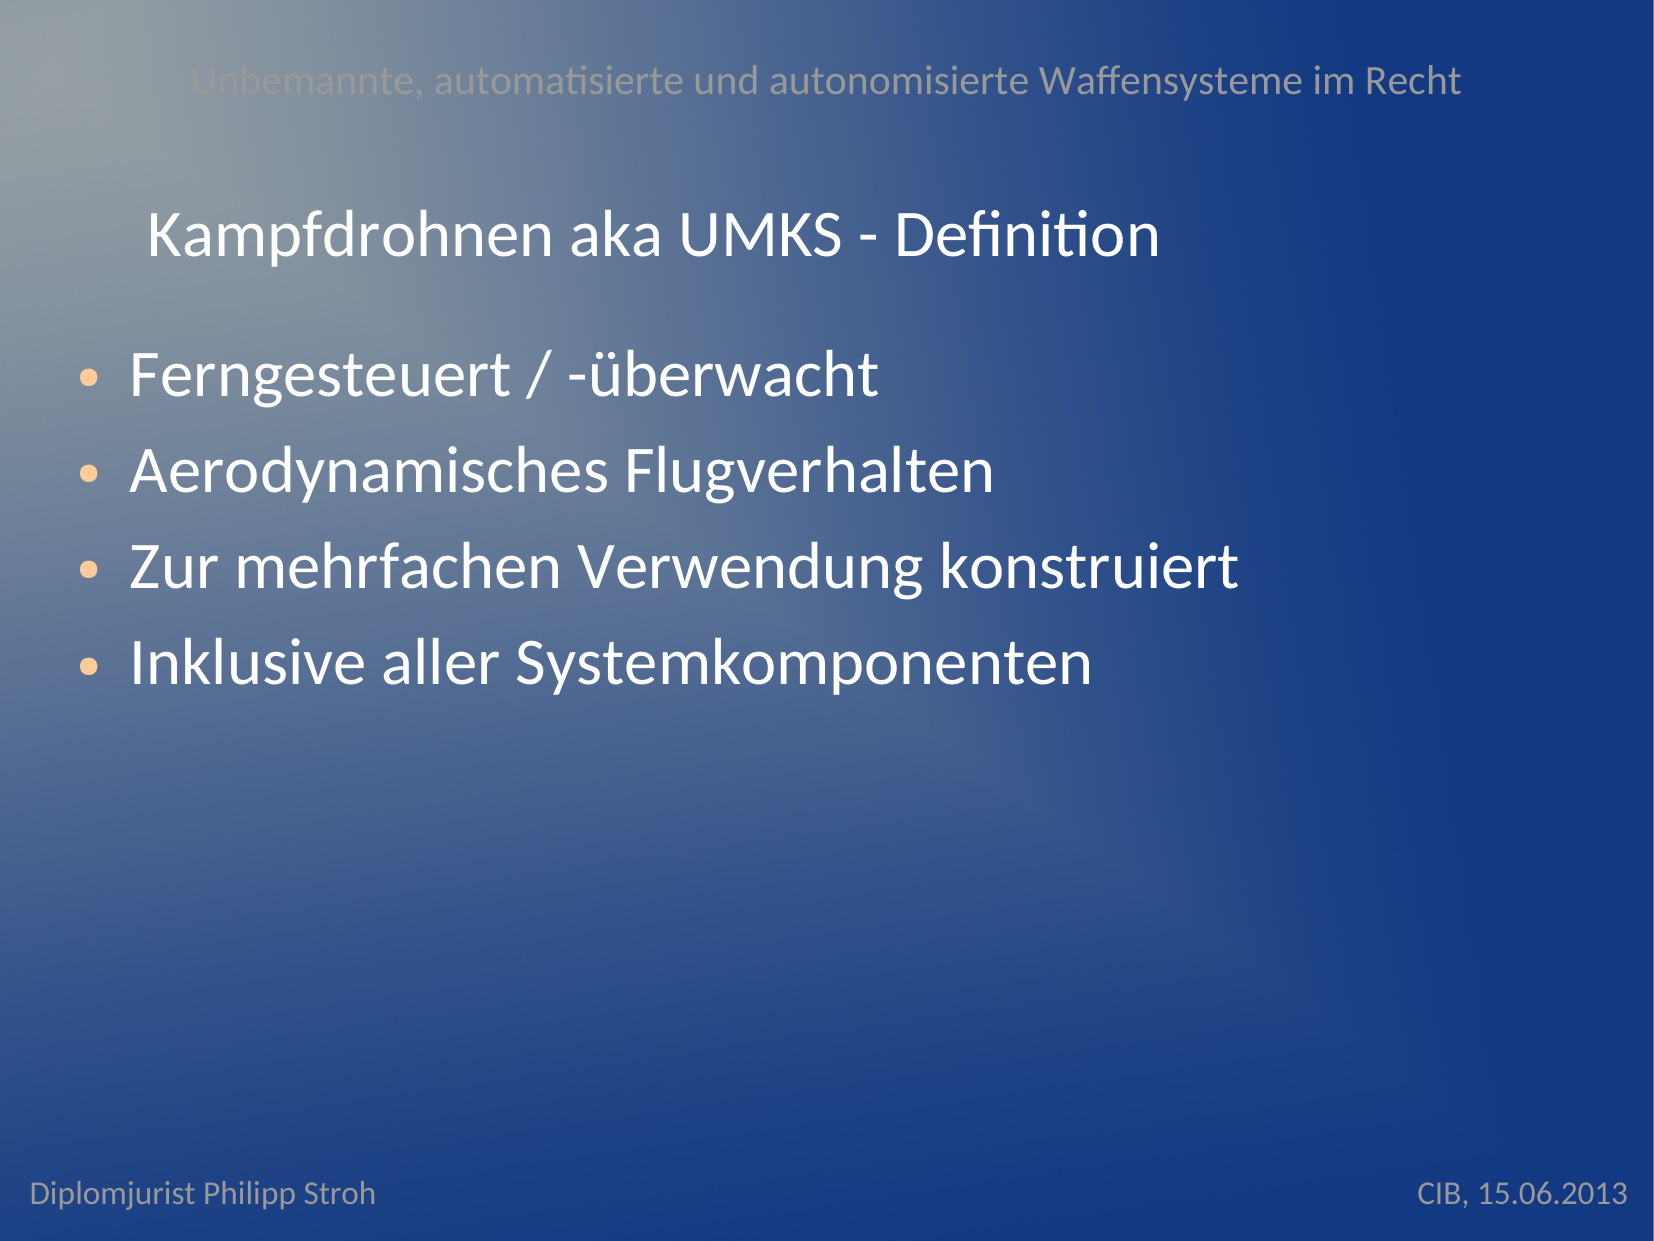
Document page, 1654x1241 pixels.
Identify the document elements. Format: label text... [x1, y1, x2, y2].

list Ferngesteuert / -überwacht Aerodynamisches Flugverhalten Zur mehrfachen Verwendung konstruiert Inklusive aller Systemkomponenten [59, 249, 1548, 857]
picture [0, 0, 1654, 1241]
list Kampfdrohnen aka UMKS - Definition [76, 206, 1565, 598]
title Unbemannte, automatisierte und autonomisierte Waffensysteme im Recht [82, 0, 1571, 188]
title Diplomjurist Philipp Stroh [29, 1151, 414, 1241]
title CIB, 15.06.2013 [1417, 1151, 1654, 1241]
